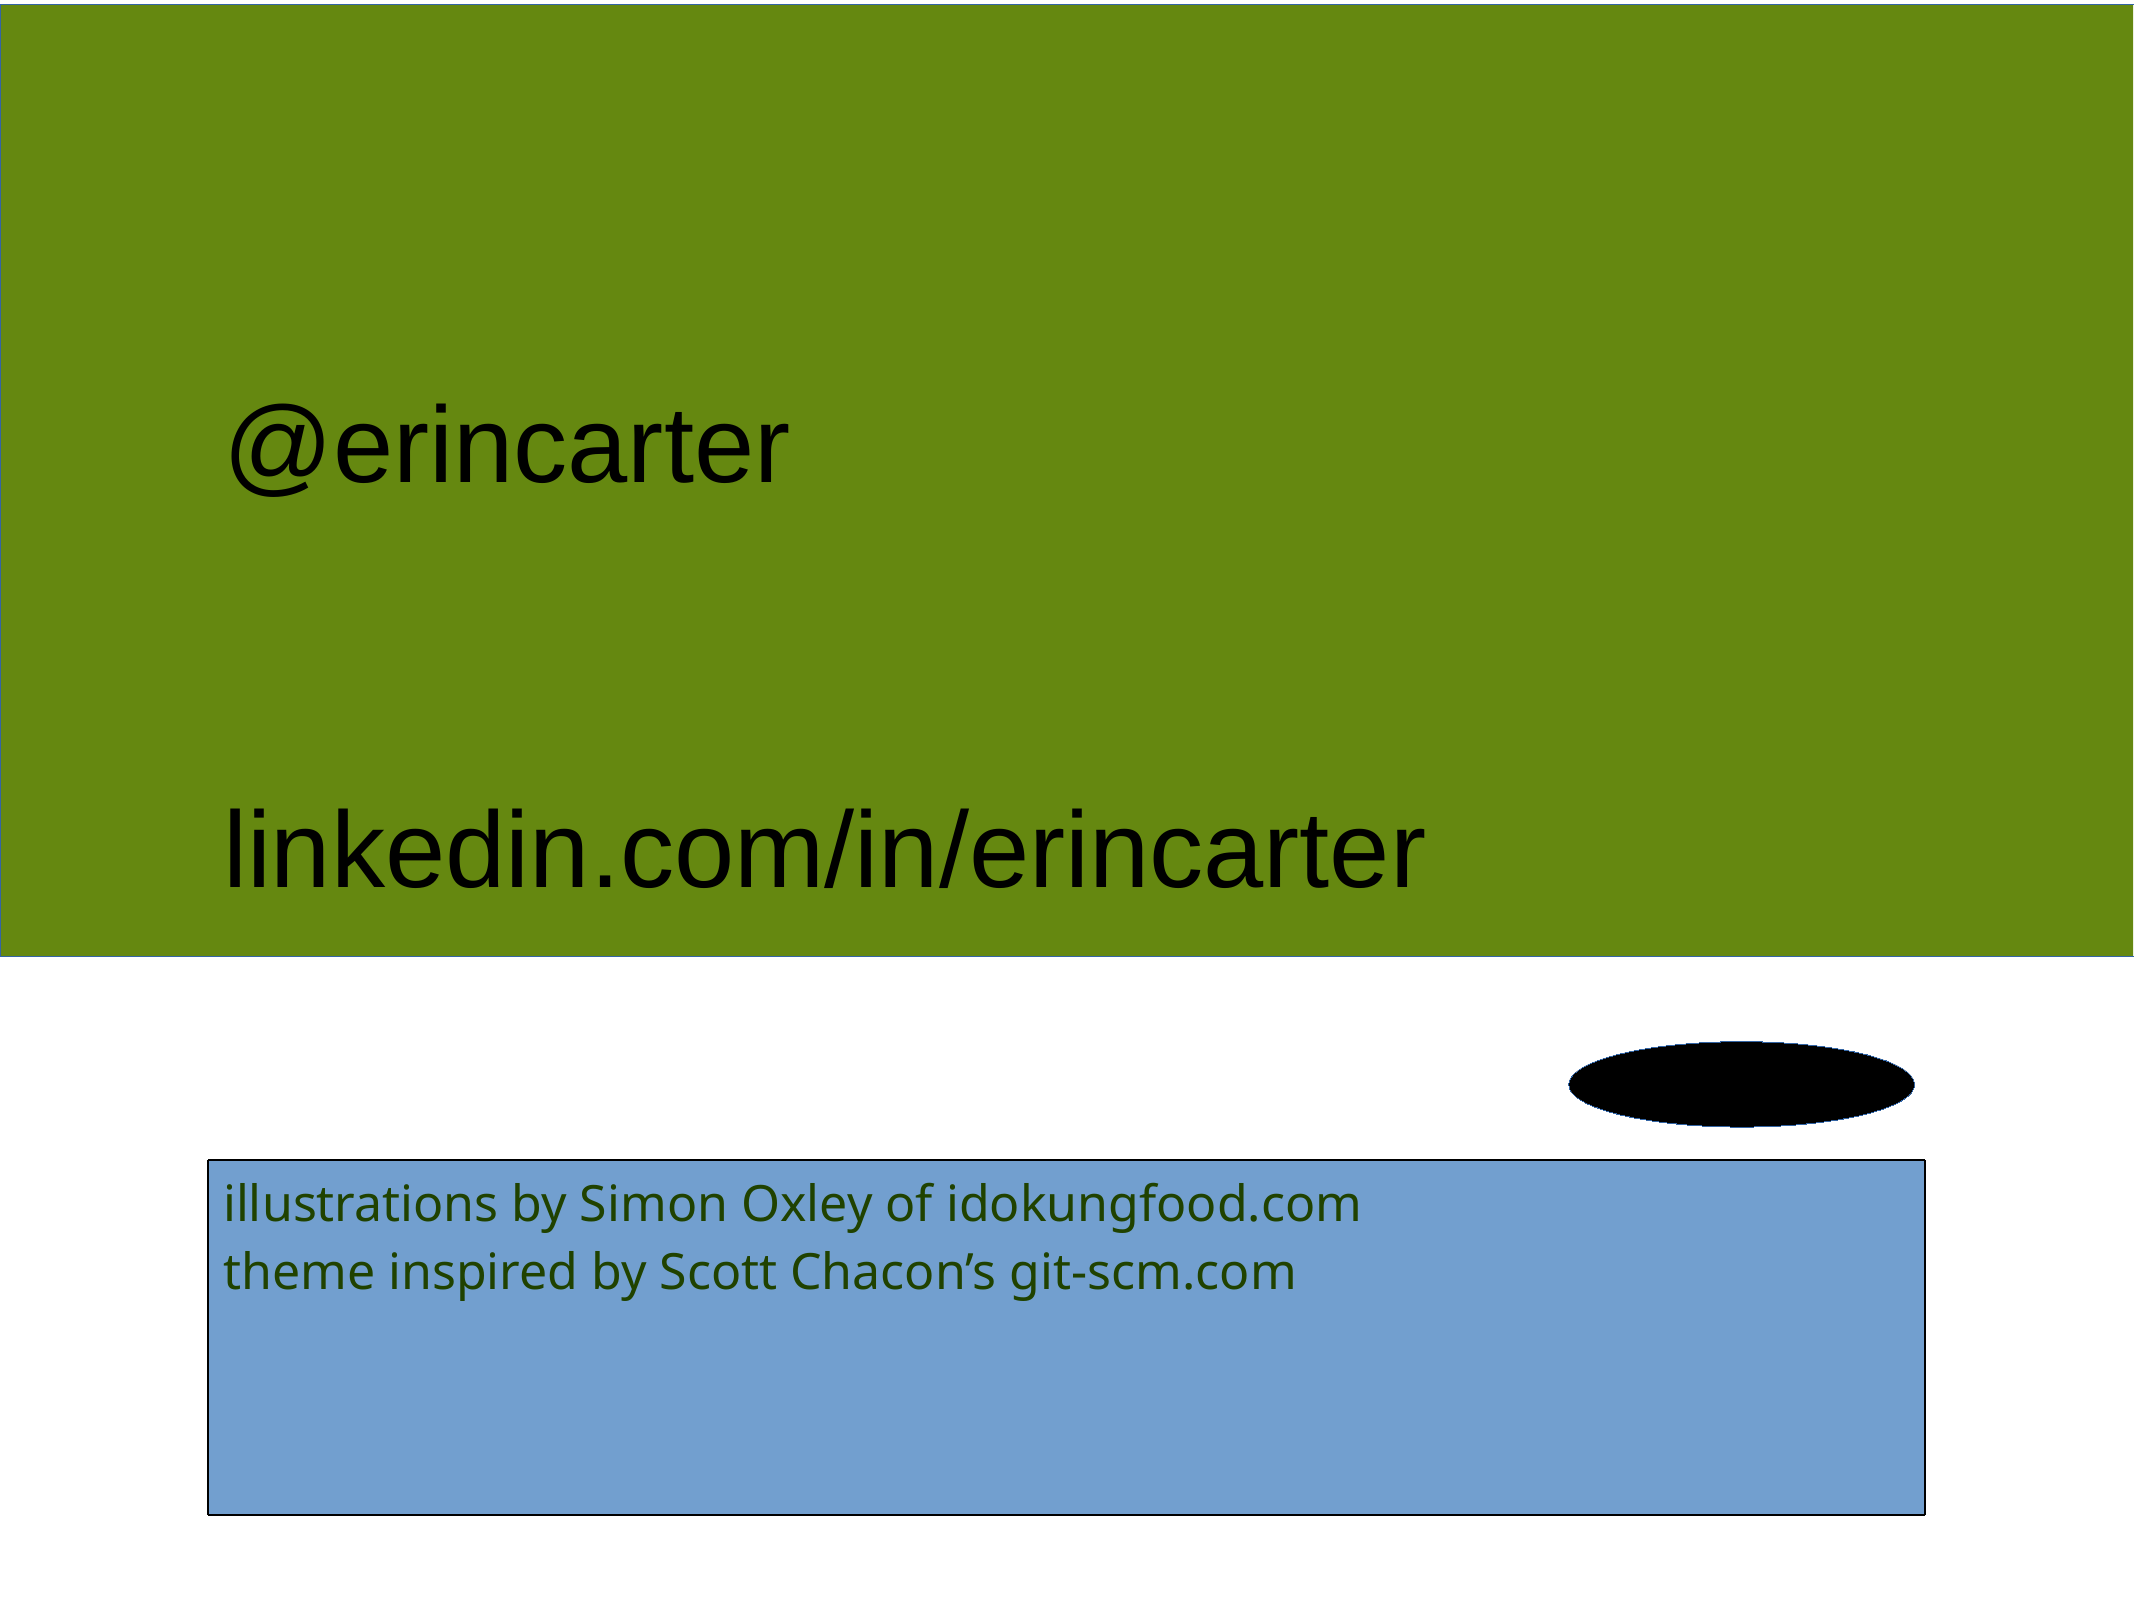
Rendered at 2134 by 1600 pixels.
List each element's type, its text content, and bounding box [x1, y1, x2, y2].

text_box [1568, 1092, 1915, 1128]
text_box @erincarter linkedin.com/in/erincarter [208, 377, 1926, 918]
text_box [0, 4, 2134, 957]
text_box illustrations by Simon Oxley of idokungfood.com theme inspired by Scott Chacon’s git-scm.com [208, 1160, 1926, 1515]
picture [1493, 474, 1965, 1092]
